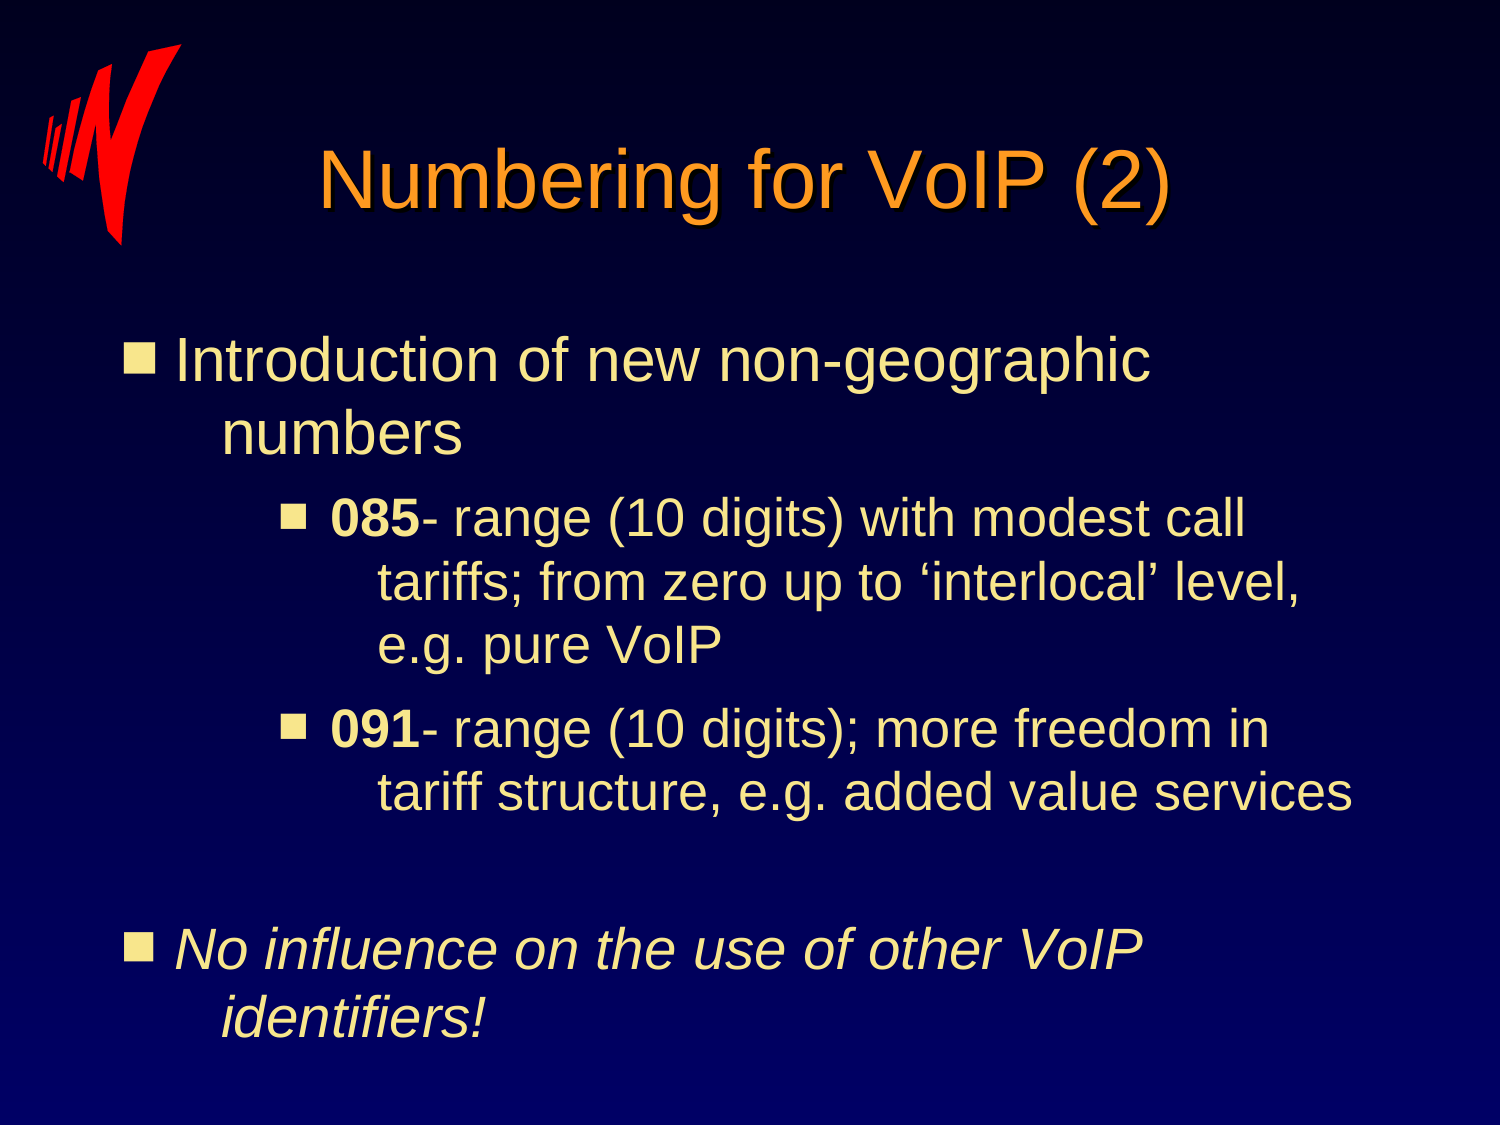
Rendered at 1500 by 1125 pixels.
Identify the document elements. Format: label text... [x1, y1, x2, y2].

list Introduction of new non-geographic numbers 085- range (10 digits) with modest call tariffs; from zero up to ‘interlocal’ level, e.g. pure VoIP 091- range (10 digits); more freedom in tariff structure, e.g. added value services No influence on the use of other VoIP identifiers! [112, 314, 1401, 1038]
title Numbering for VoIP (2) [183, 90, 1309, 278]
